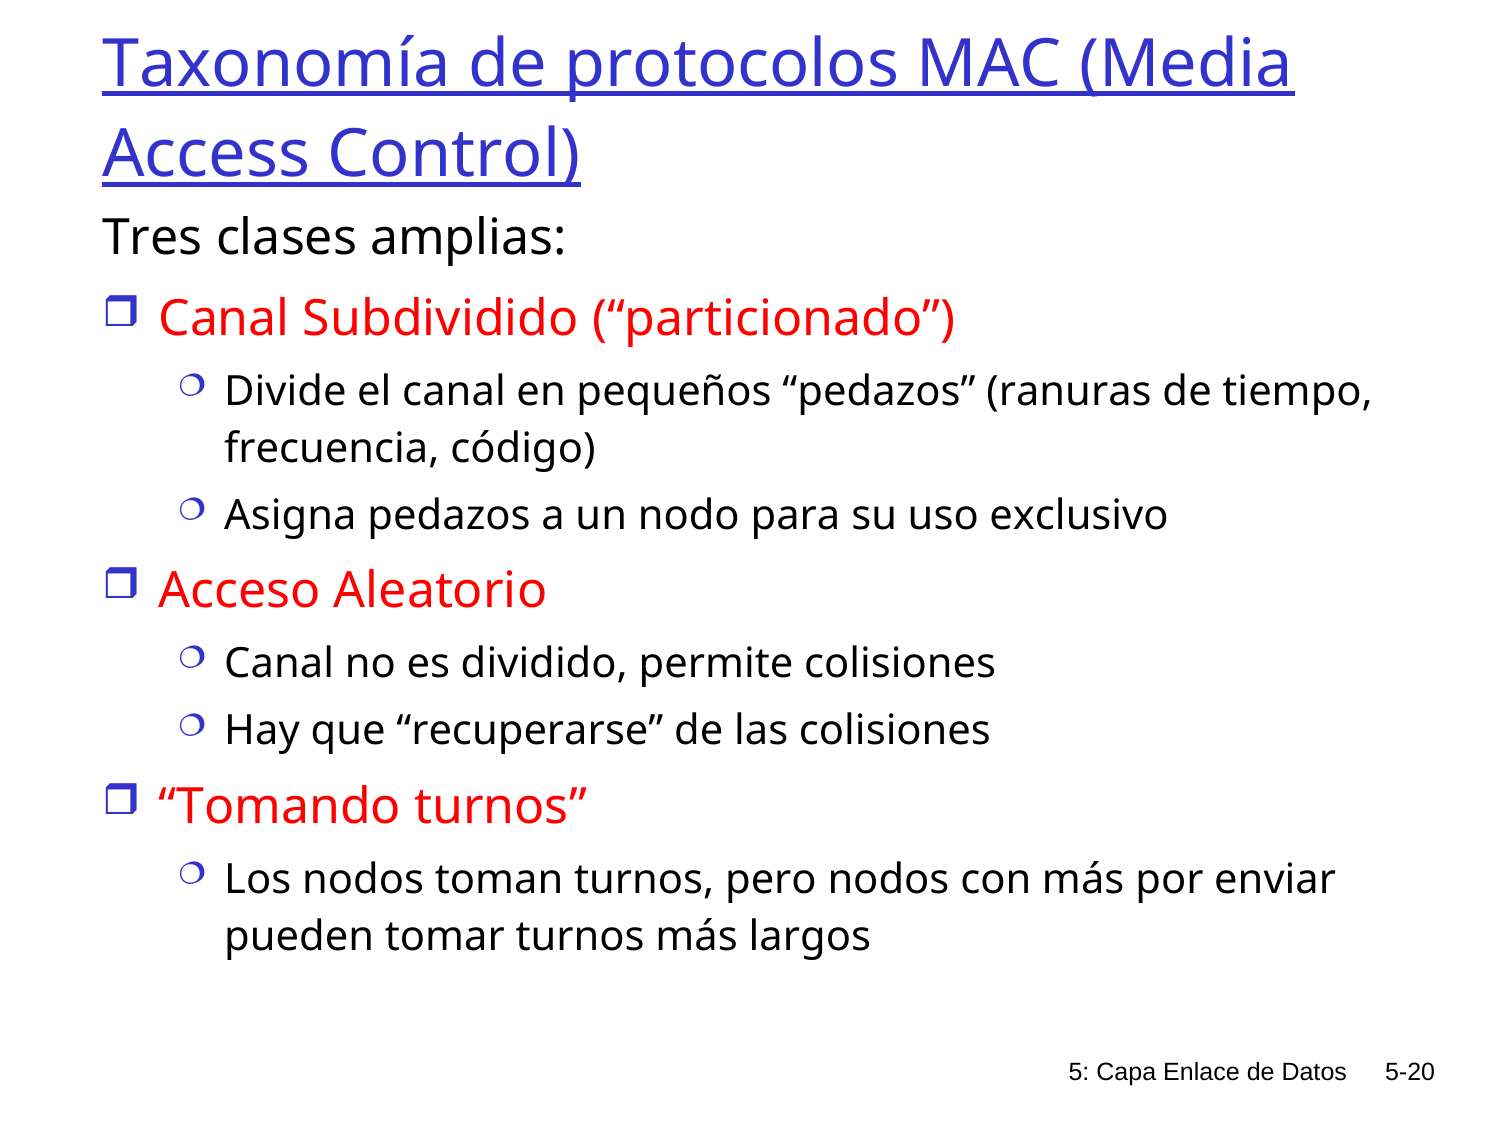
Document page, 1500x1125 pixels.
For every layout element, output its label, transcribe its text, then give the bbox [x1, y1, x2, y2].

title Taxonomía de protocolos MAC (Media Access Control) [87, 11, 1426, 193]
list Tres clases amplias: Canal Subdividido (“particionado”) Divide el canal en pequeños “pedazos” (ranuras de tiempo, frecuencia, código) Asigna pedazos a un nodo para su uso exclusivo Acceso Aleatorio Canal no es dividido, permite colisiones Hay que “recuperarse” de las colisiones “Tomando turnos” Los nodos toman turnos, pero nodos con más por enviar pueden tomar turnos más largos [87, 193, 1426, 1027]
